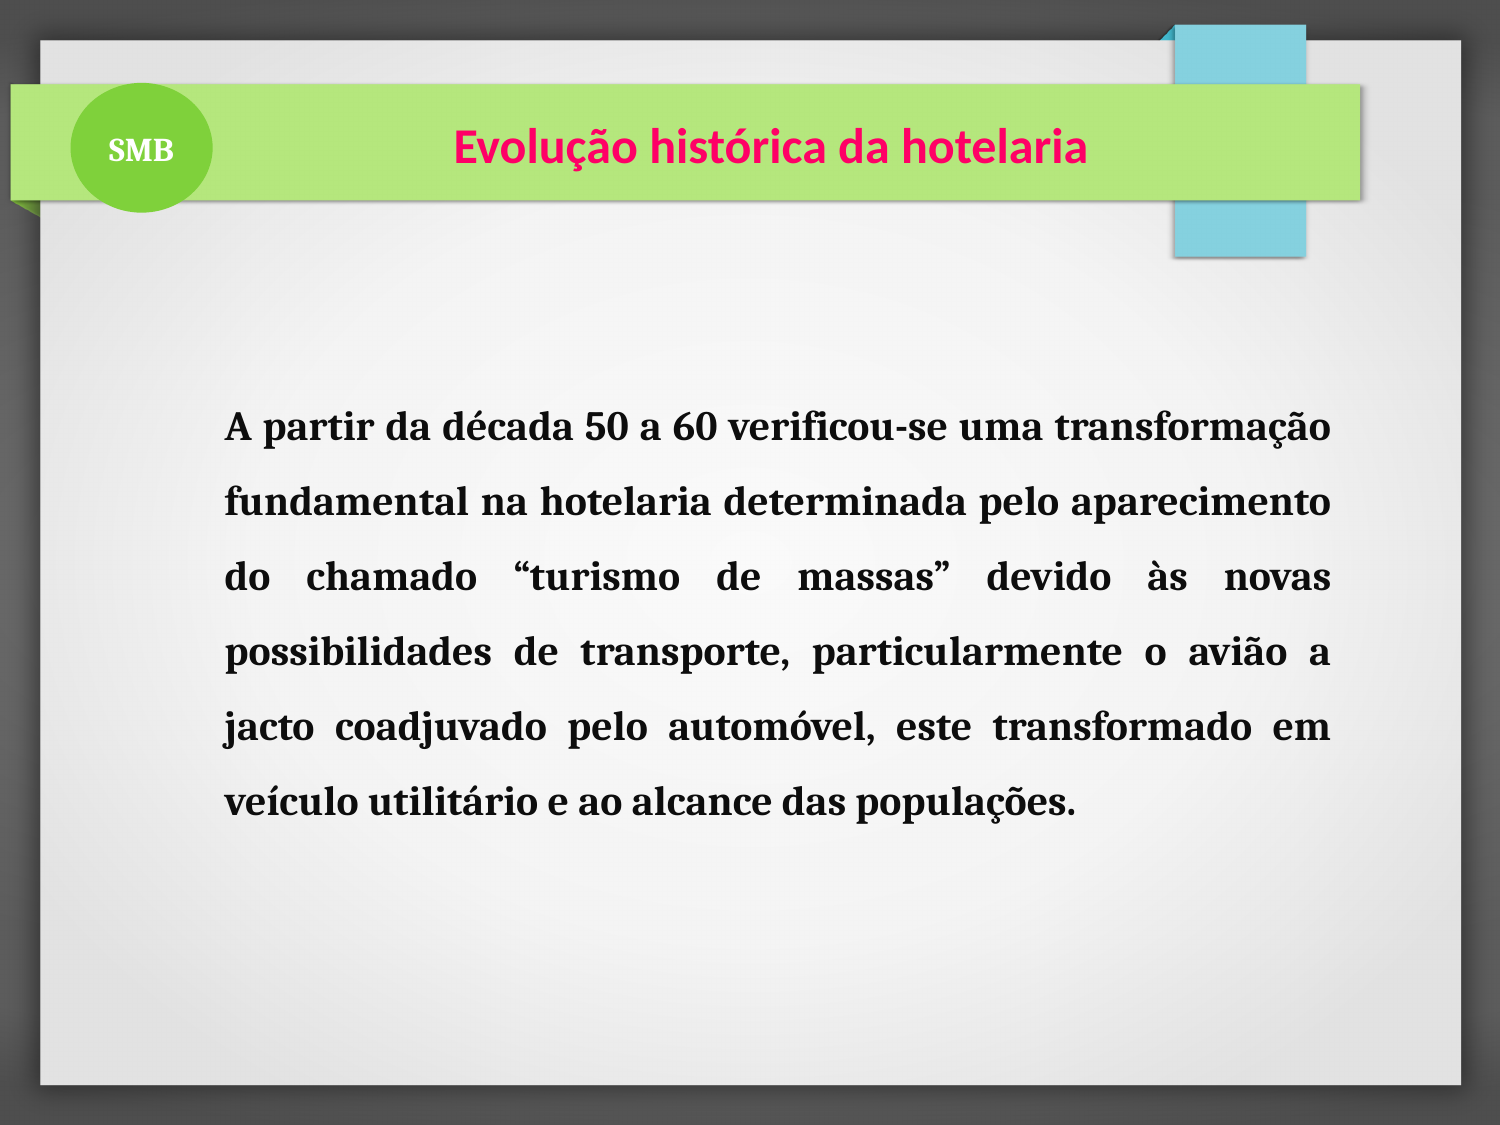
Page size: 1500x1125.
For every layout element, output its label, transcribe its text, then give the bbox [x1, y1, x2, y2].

text_box Evolução histórica da hotelaria [221, 106, 1311, 182]
text_box A partir da década 50 a 60 verificou-se uma transformação fundamental na hotelaria determinada pelo aparecimento do chamado “turismo de massas” devido às novas possibilidades de transporte, particularmente o avião a jacto coadjuvado pelo automóvel, este transformado em veículo utilitário e ao alcance das populações. [209, 366, 1347, 831]
text_box SMB [70, 82, 213, 213]
picture [0, 0, 1500, 1125]
